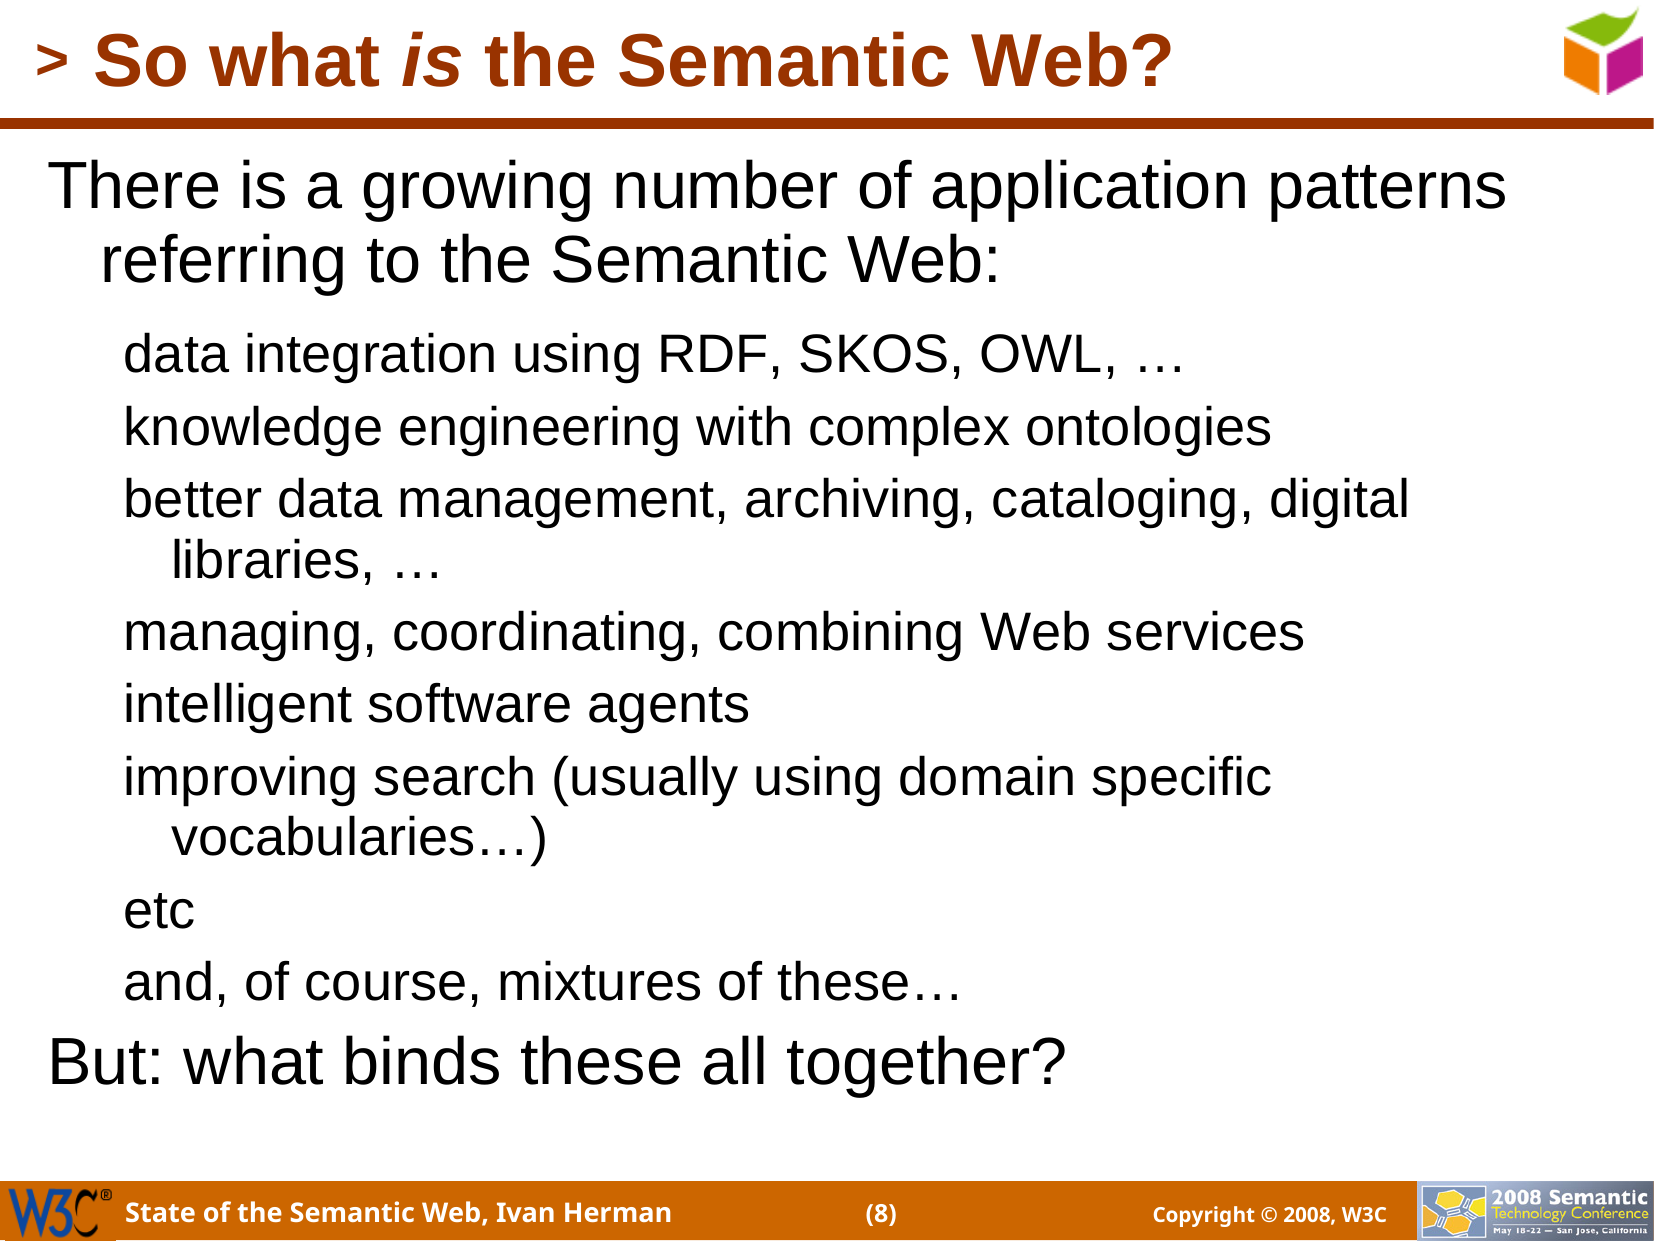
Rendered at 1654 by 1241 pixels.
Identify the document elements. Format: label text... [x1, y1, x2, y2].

title So what is the Semantic Web? [93, 7, 1493, 111]
picture [1417, 1181, 1654, 1241]
list There is a growing number of application patterns referring to the Semantic Web: data integration using RDF, SKOS, OWL, … knowledge engineering with complex ontologies better data management, archiving, cataloging, digital libraries, … managing, coordinating, combining Web services intelligent software agents improving search (usually using domain specific vocabularies…) etc and, of course, mixtures of these… But: what binds these all together? [29, 147, 1624, 1119]
picture [1564, 5, 1643, 95]
picture [5, 1186, 116, 1241]
